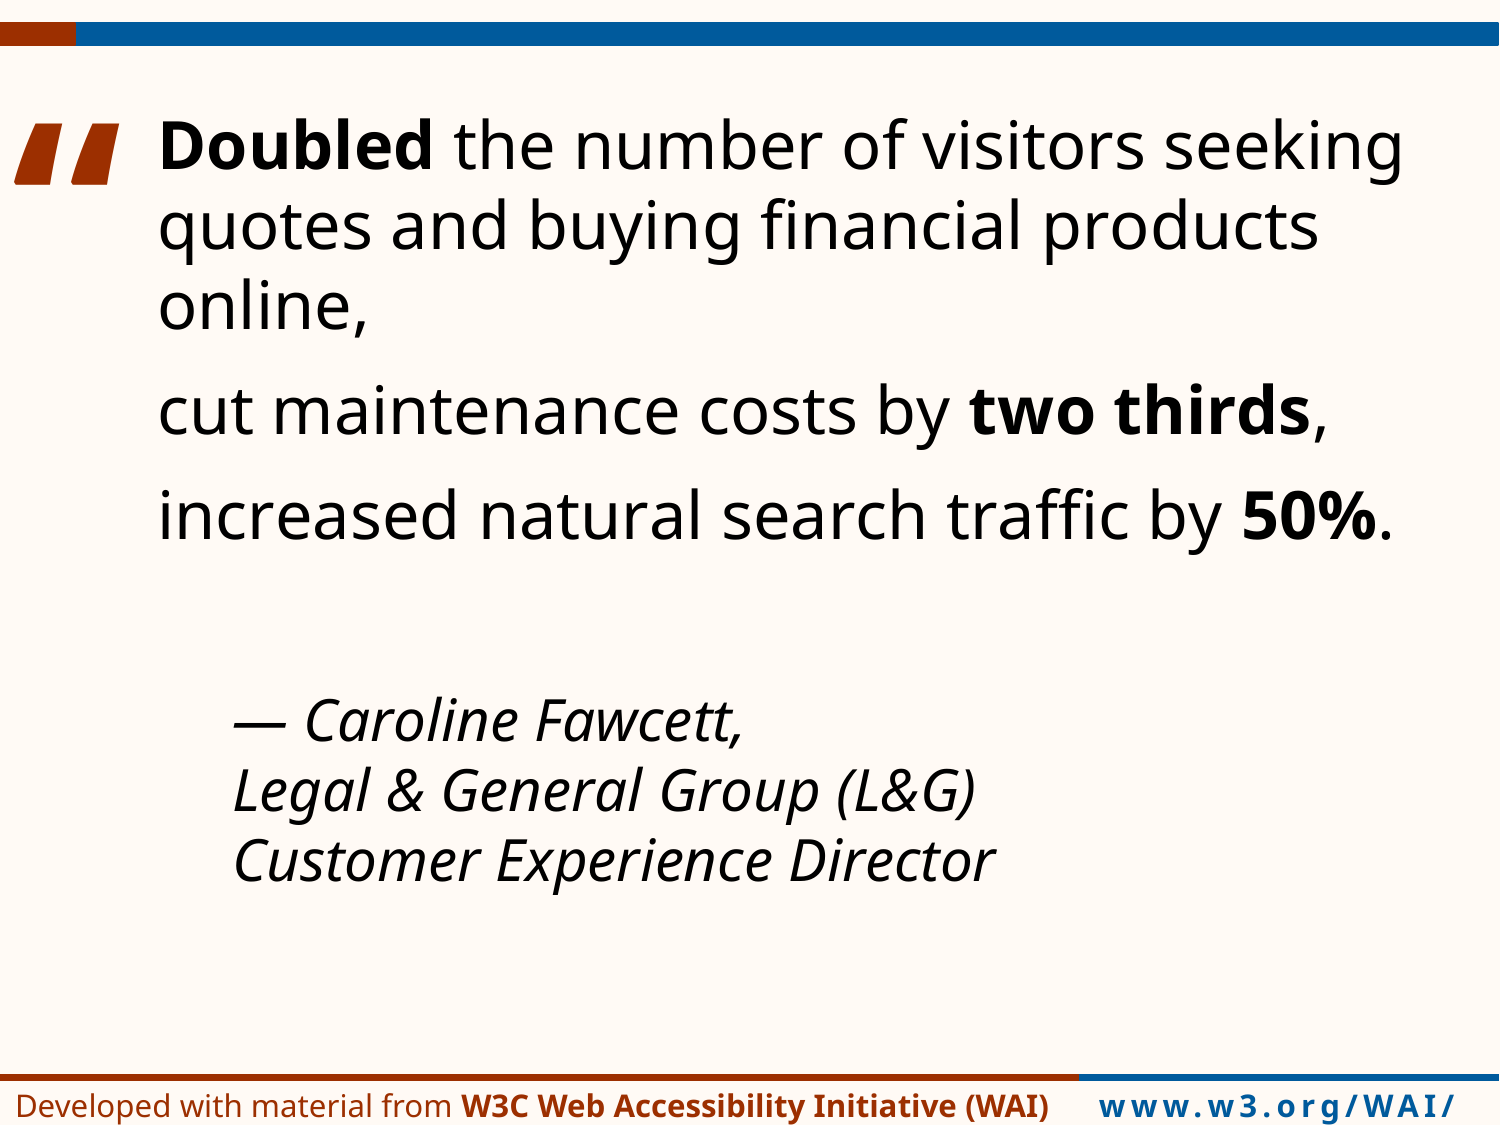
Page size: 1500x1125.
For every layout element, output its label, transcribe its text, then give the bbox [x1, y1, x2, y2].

list Doubled the number of visitors seeking quotes and buying financial products online, cut maintenance costs by two thirds, increased natural search traffic by 50%. — Caroline Fawcett, Legal & General Group (L&G) Customer Experience Director [142, 95, 1500, 1075]
